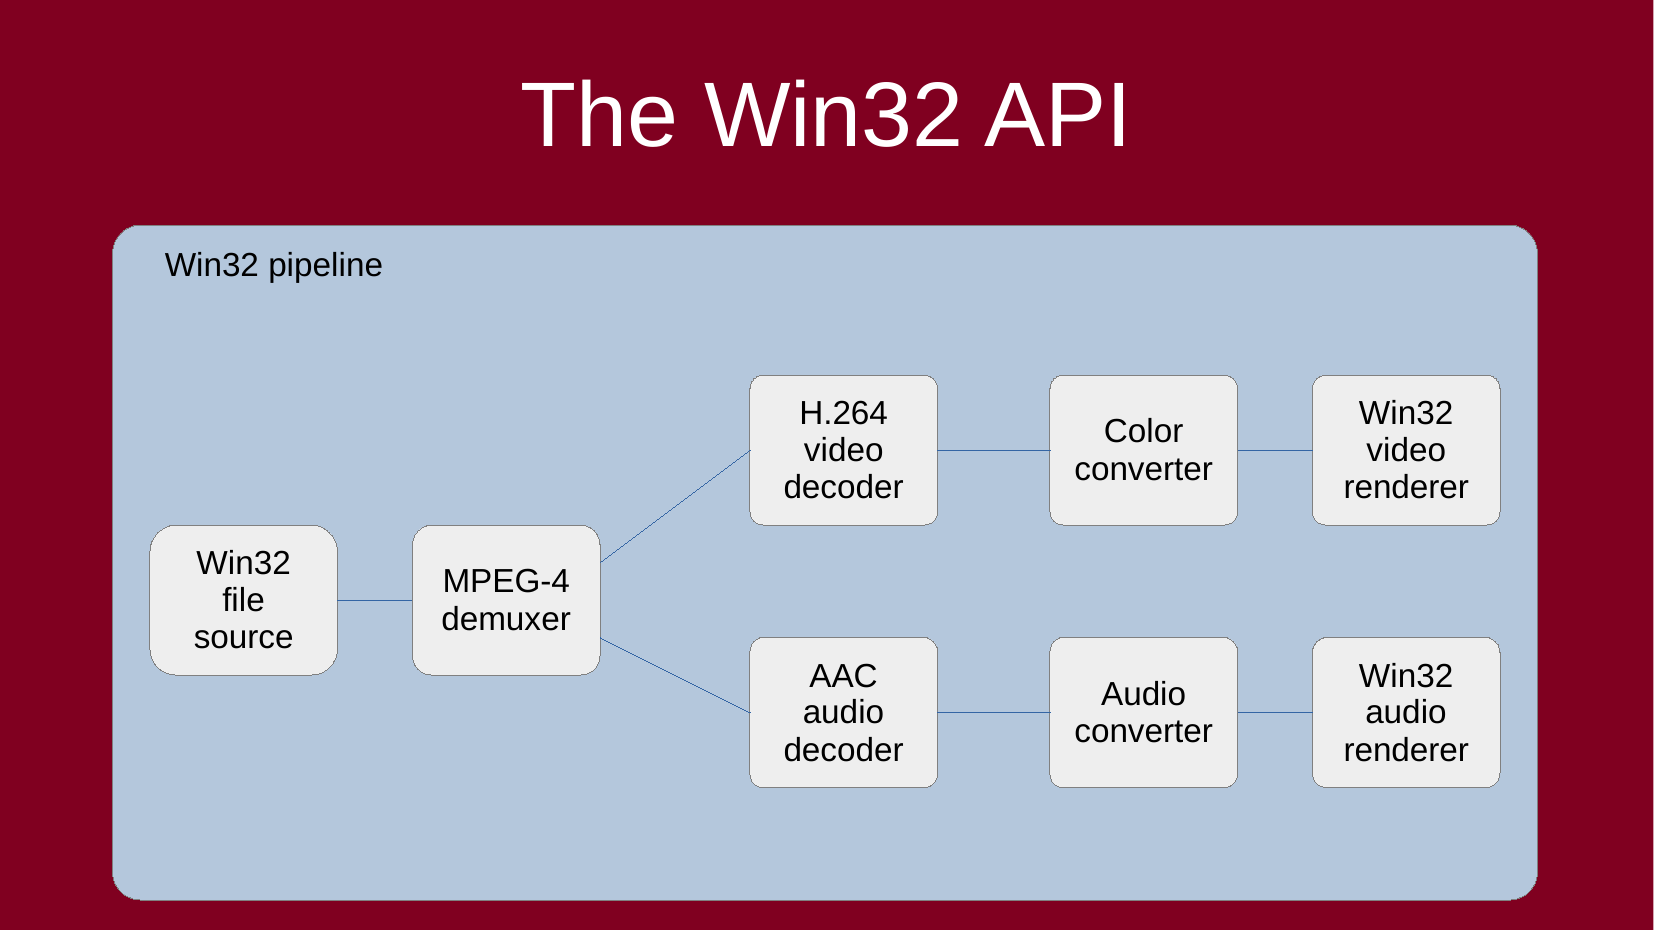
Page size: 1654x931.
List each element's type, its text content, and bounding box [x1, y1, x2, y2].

text_box MPEG-4 demuxer [412, 525, 601, 676]
text_box H.264 video decoder [749, 375, 938, 526]
text_box Win32 audio renderer [1312, 637, 1501, 788]
text_box AAC audio decoder [749, 637, 938, 788]
text_box Color converter [1049, 375, 1238, 526]
text_box Win32 pipeline [150, 238, 676, 338]
title The Win32 API [82, 37, 1571, 193]
text_box Win32 video renderer [1312, 375, 1501, 526]
text_box Win32 file source [149, 525, 338, 676]
text_box Audio converter [1049, 637, 1238, 788]
text_box [112, 225, 1538, 901]
